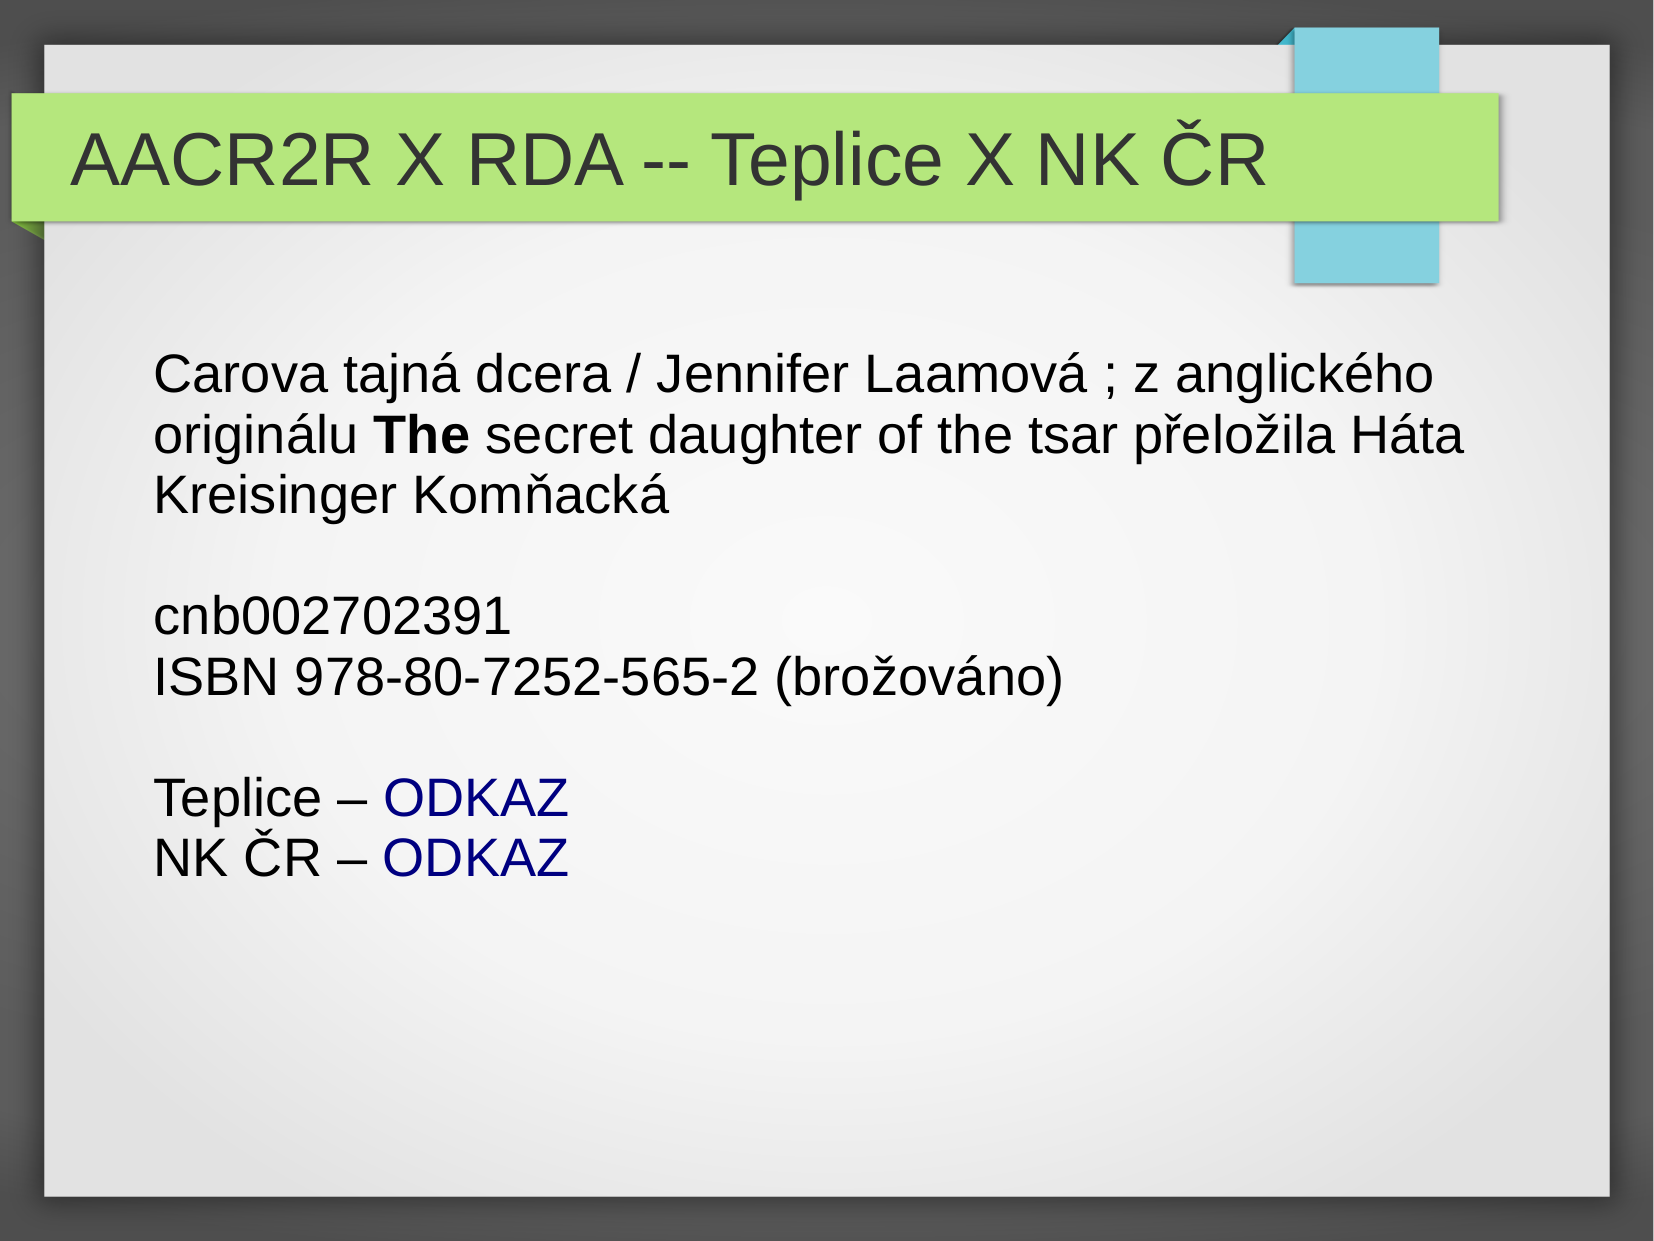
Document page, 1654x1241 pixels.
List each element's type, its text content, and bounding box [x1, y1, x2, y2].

list Carova tajná dcera / Jennifer Laamová ; z anglického originálu The secret daughter of the tsar přeložila Háta Kreisinger Komňacká cnb002702391 ISBN 978-80-7252-565-2 (brožováno) Teplice – ODKAZ NK ČR – ODKAZ [82, 343, 1538, 1063]
title AACR2R X RDA -- Teplice X NK ČR [70, 106, 1465, 213]
picture [0, 0, 1654, 1241]
